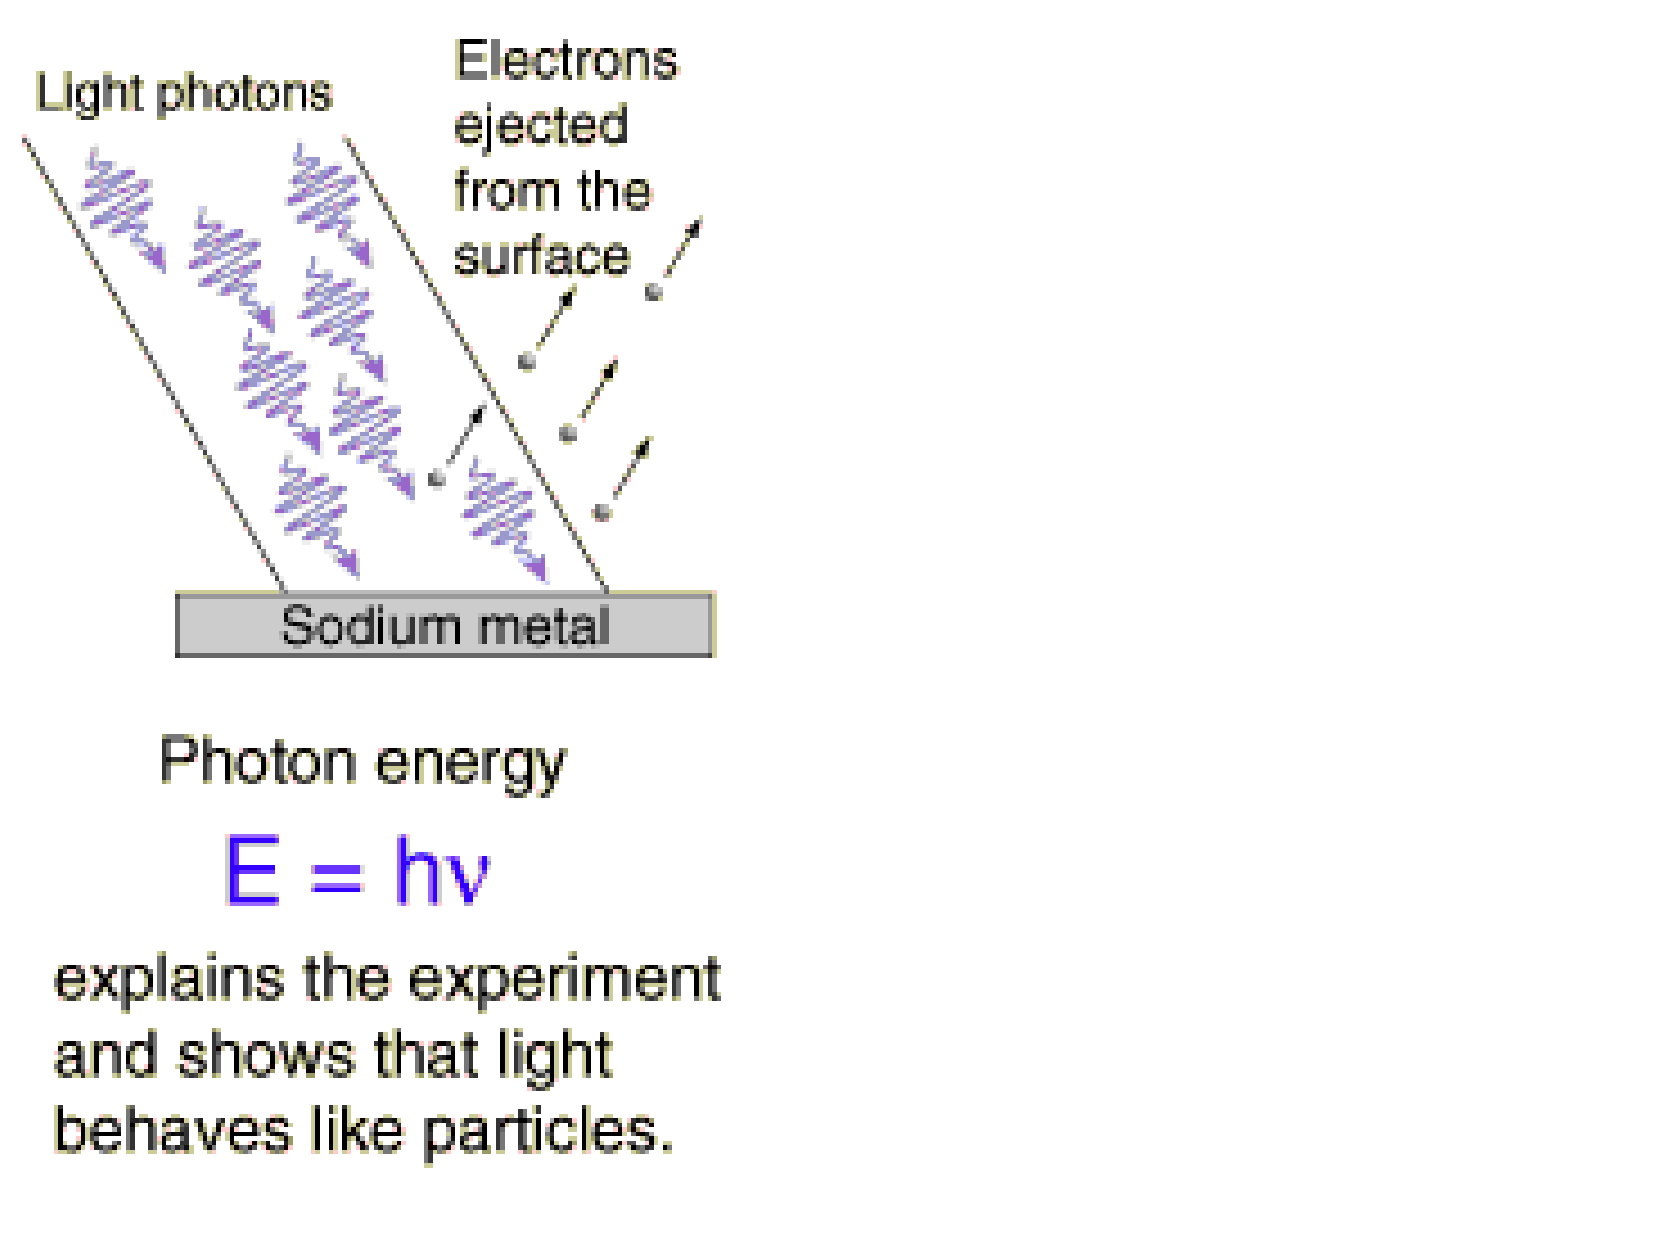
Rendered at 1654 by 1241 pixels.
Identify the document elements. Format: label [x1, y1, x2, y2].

picture [0, 0, 767, 1201]
